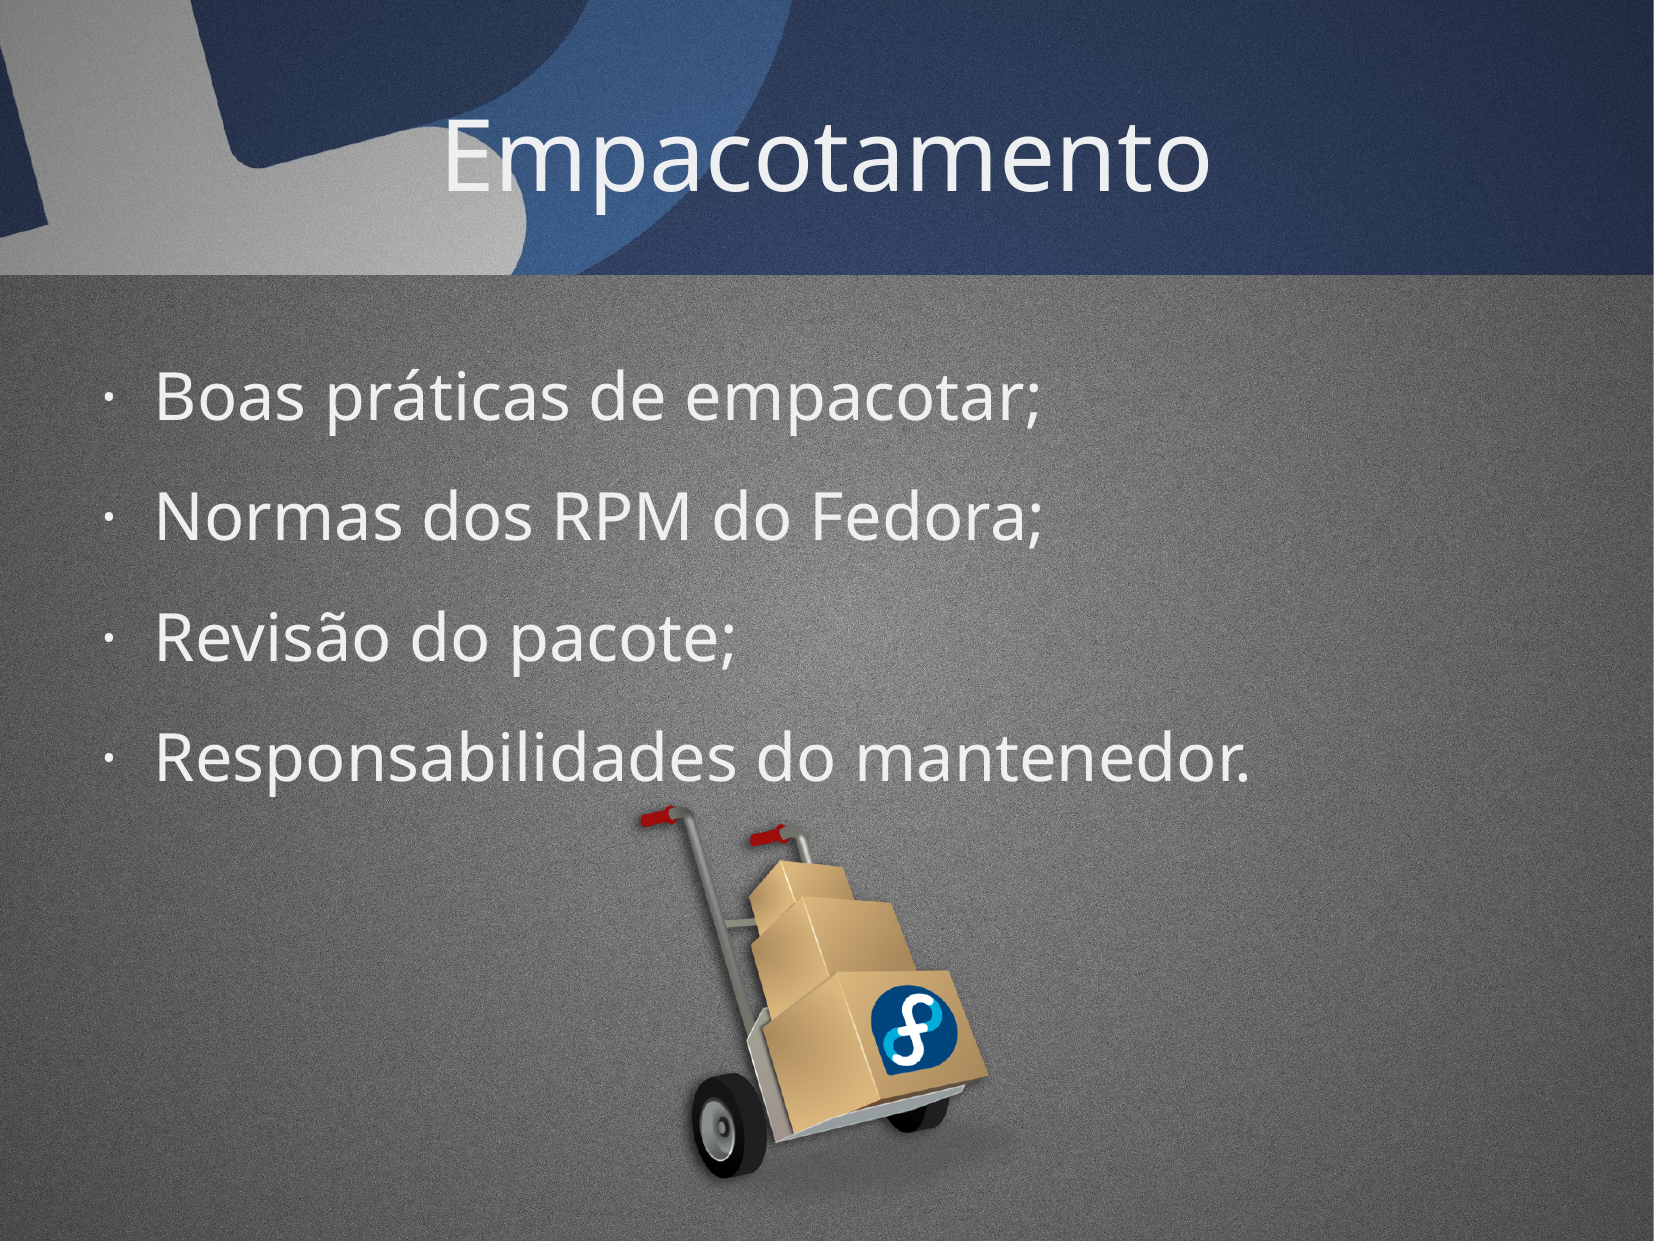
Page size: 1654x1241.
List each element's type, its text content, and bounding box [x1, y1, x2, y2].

picture [0, 0, 1654, 1241]
title Empacotamento [82, 49, 1571, 257]
list Boas práticas de empacotar; Normas dos RPM do Fedora; Revisão do pacote; Responsabilidades do mantenedor. [82, 349, 1571, 1069]
